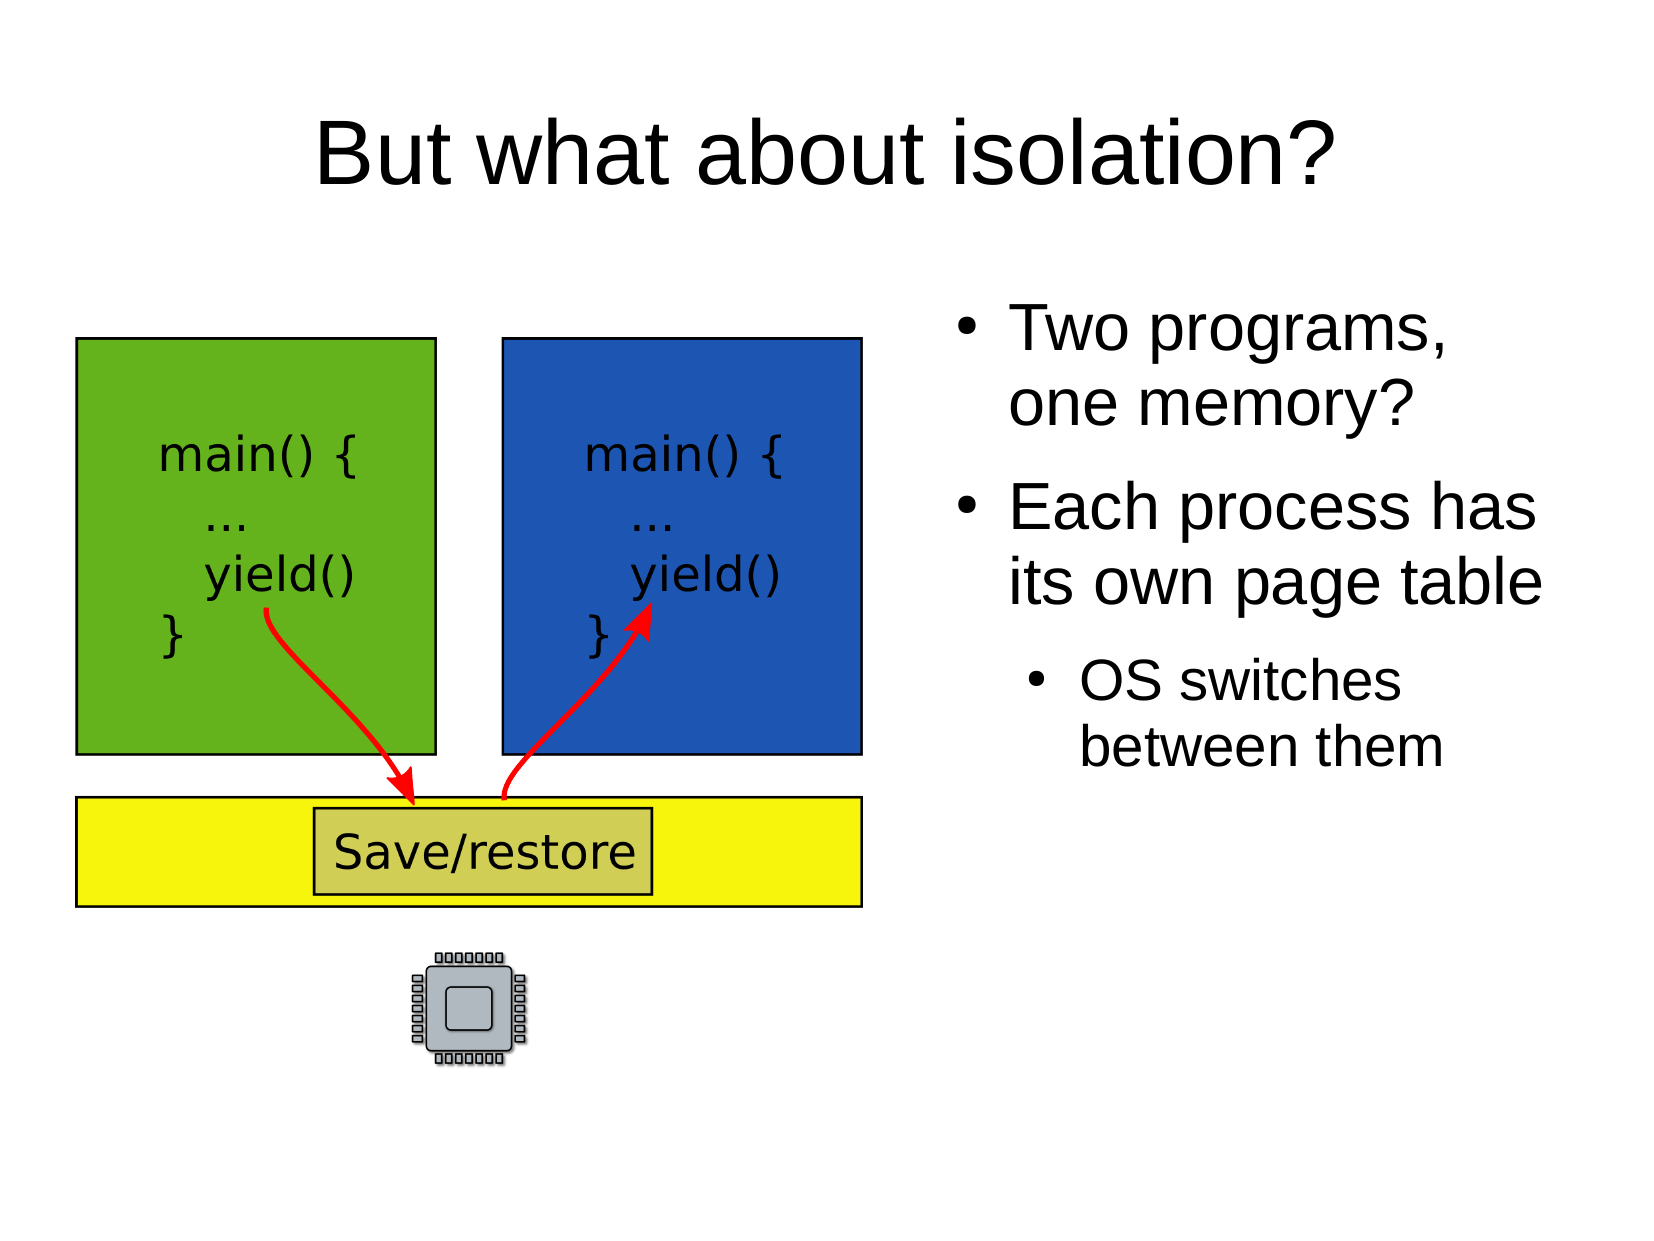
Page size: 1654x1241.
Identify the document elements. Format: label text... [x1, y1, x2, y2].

list Two programs, one memory? Each process has its own page table OS switches between them [937, 290, 1571, 1010]
title But what about isolation? [82, 49, 1571, 257]
picture [75, 337, 863, 1077]
